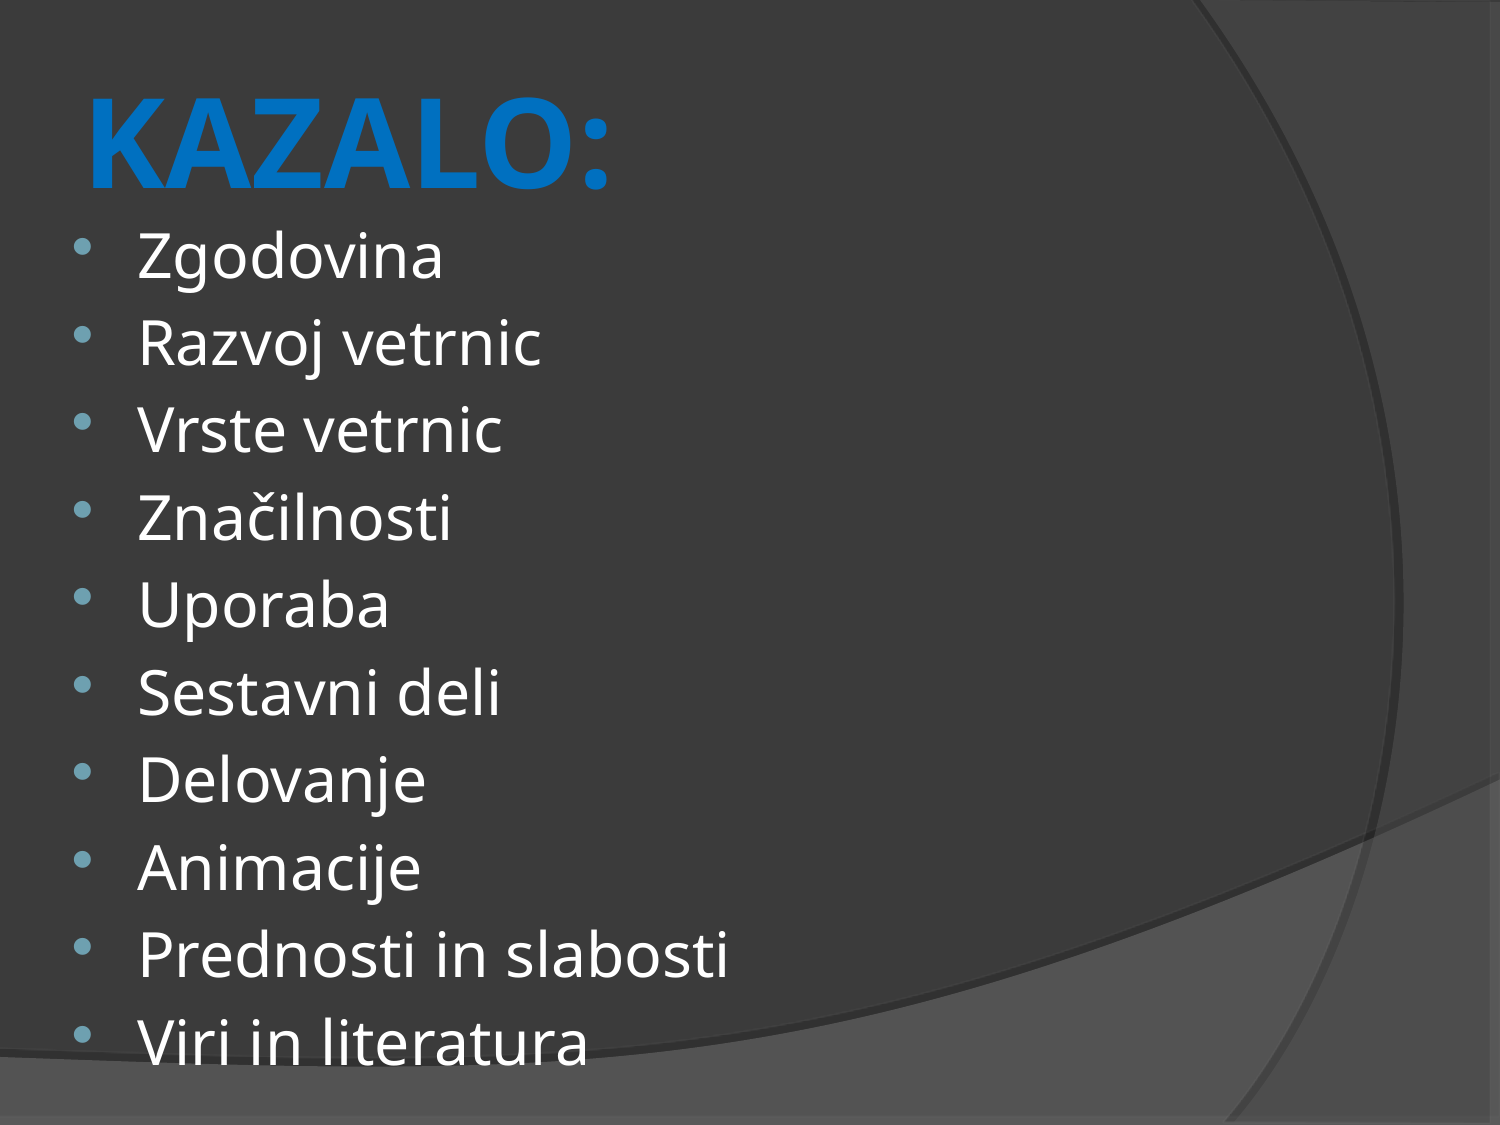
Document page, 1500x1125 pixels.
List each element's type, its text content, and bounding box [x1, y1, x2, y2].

list Zgodovina Razvoj vetrnic Vrste vetrnic Značilnosti Uporaba Sestavni deli Delovanje Animacije Prednosti in slabosti Viri in literatura [53, 208, 1459, 1094]
title KAZALO: [75, 45, 1300, 208]
